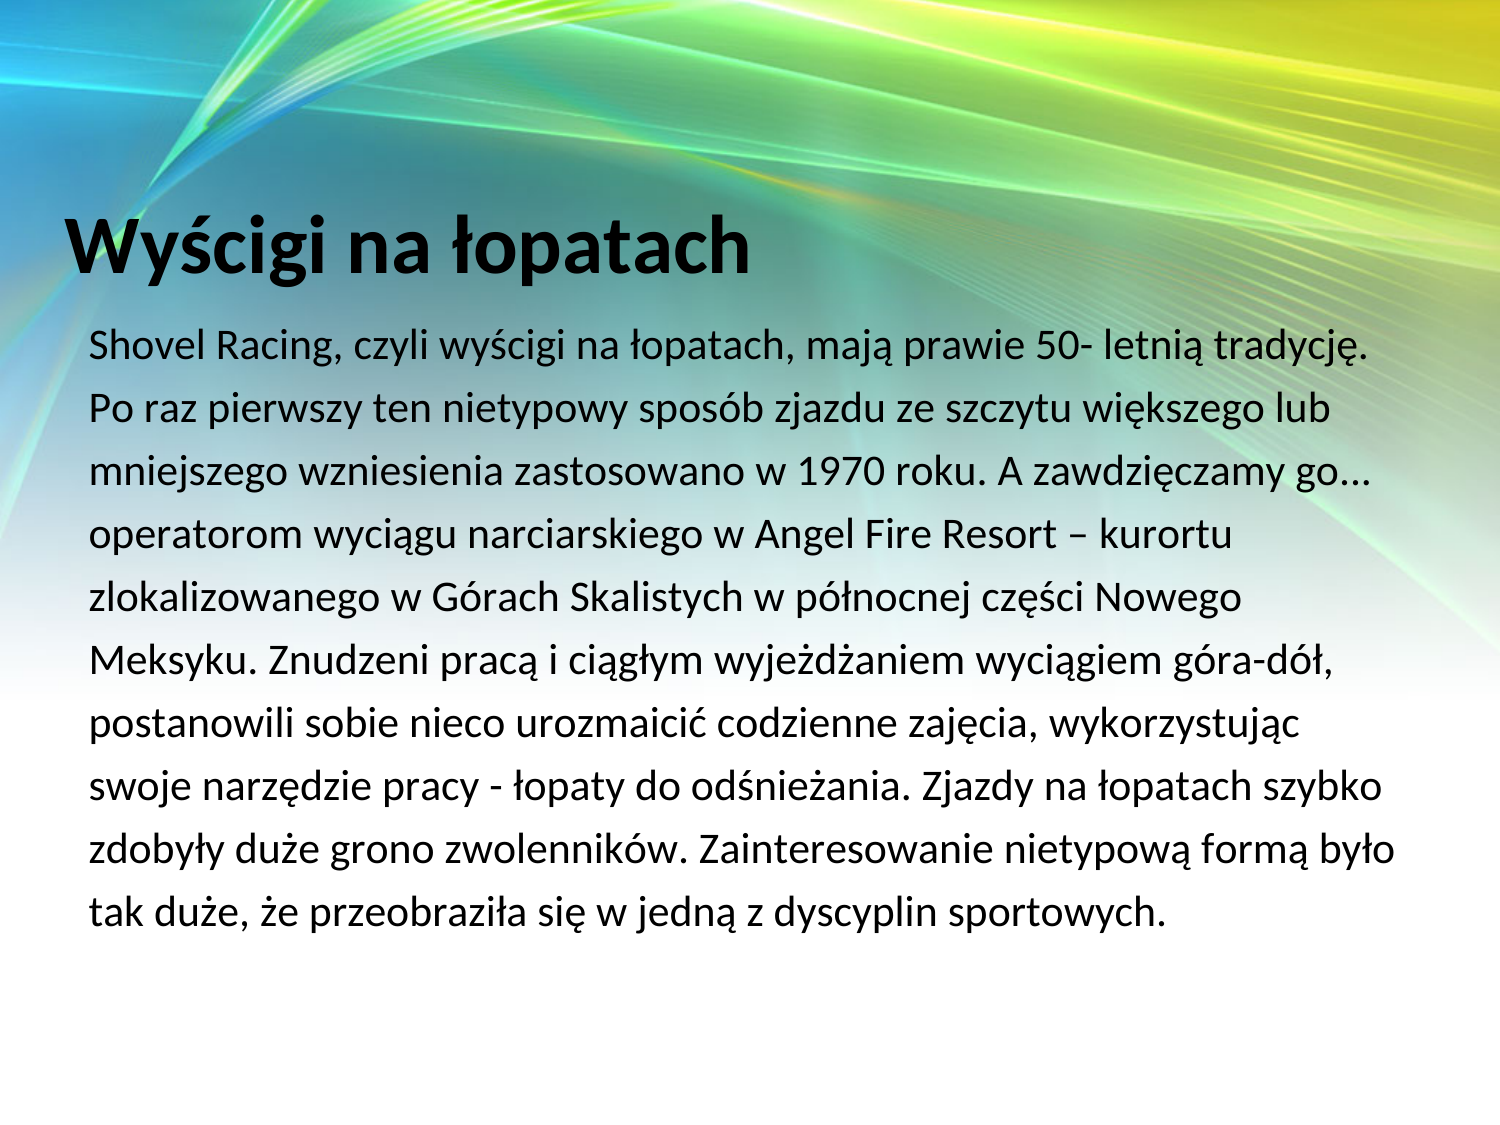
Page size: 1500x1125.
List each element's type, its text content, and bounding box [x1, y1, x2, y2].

picture [0, 0, 1500, 1125]
text_box Wyścigi na łopatach [50, 162, 1163, 298]
text_box Shovel Racing, czyli wyścigi na łopatach, mają prawie 50- letnią tradycję. Po raz pierwszy ten nietypowy sposób zjazdu ze szczytu większego lub mniejszego wzniesienia zastosowano w 1970 roku. A zawdzięczamy go... operatorom wyciągu narciarskiego w Angel Fire Resort – kurortu zlokalizowanego w Górach Skalistych w północnej części Nowego Meksyku. Znudzeni pracą i ciągłym wyjeżdżaniem wyciągiem góra-dół, postanowili sobie nieco urozmaicić codzienne zajęcia, wykorzystując swoje narzędzie pracy - łopaty do odśnieżania. Zjazdy na łopatach szybko zdobyły duże grono zwolenników. Zainteresowanie nietypową formą było tak duże, że przeobraziła się w jedną z dyscyplin sportowych. [73, 297, 1412, 943]
